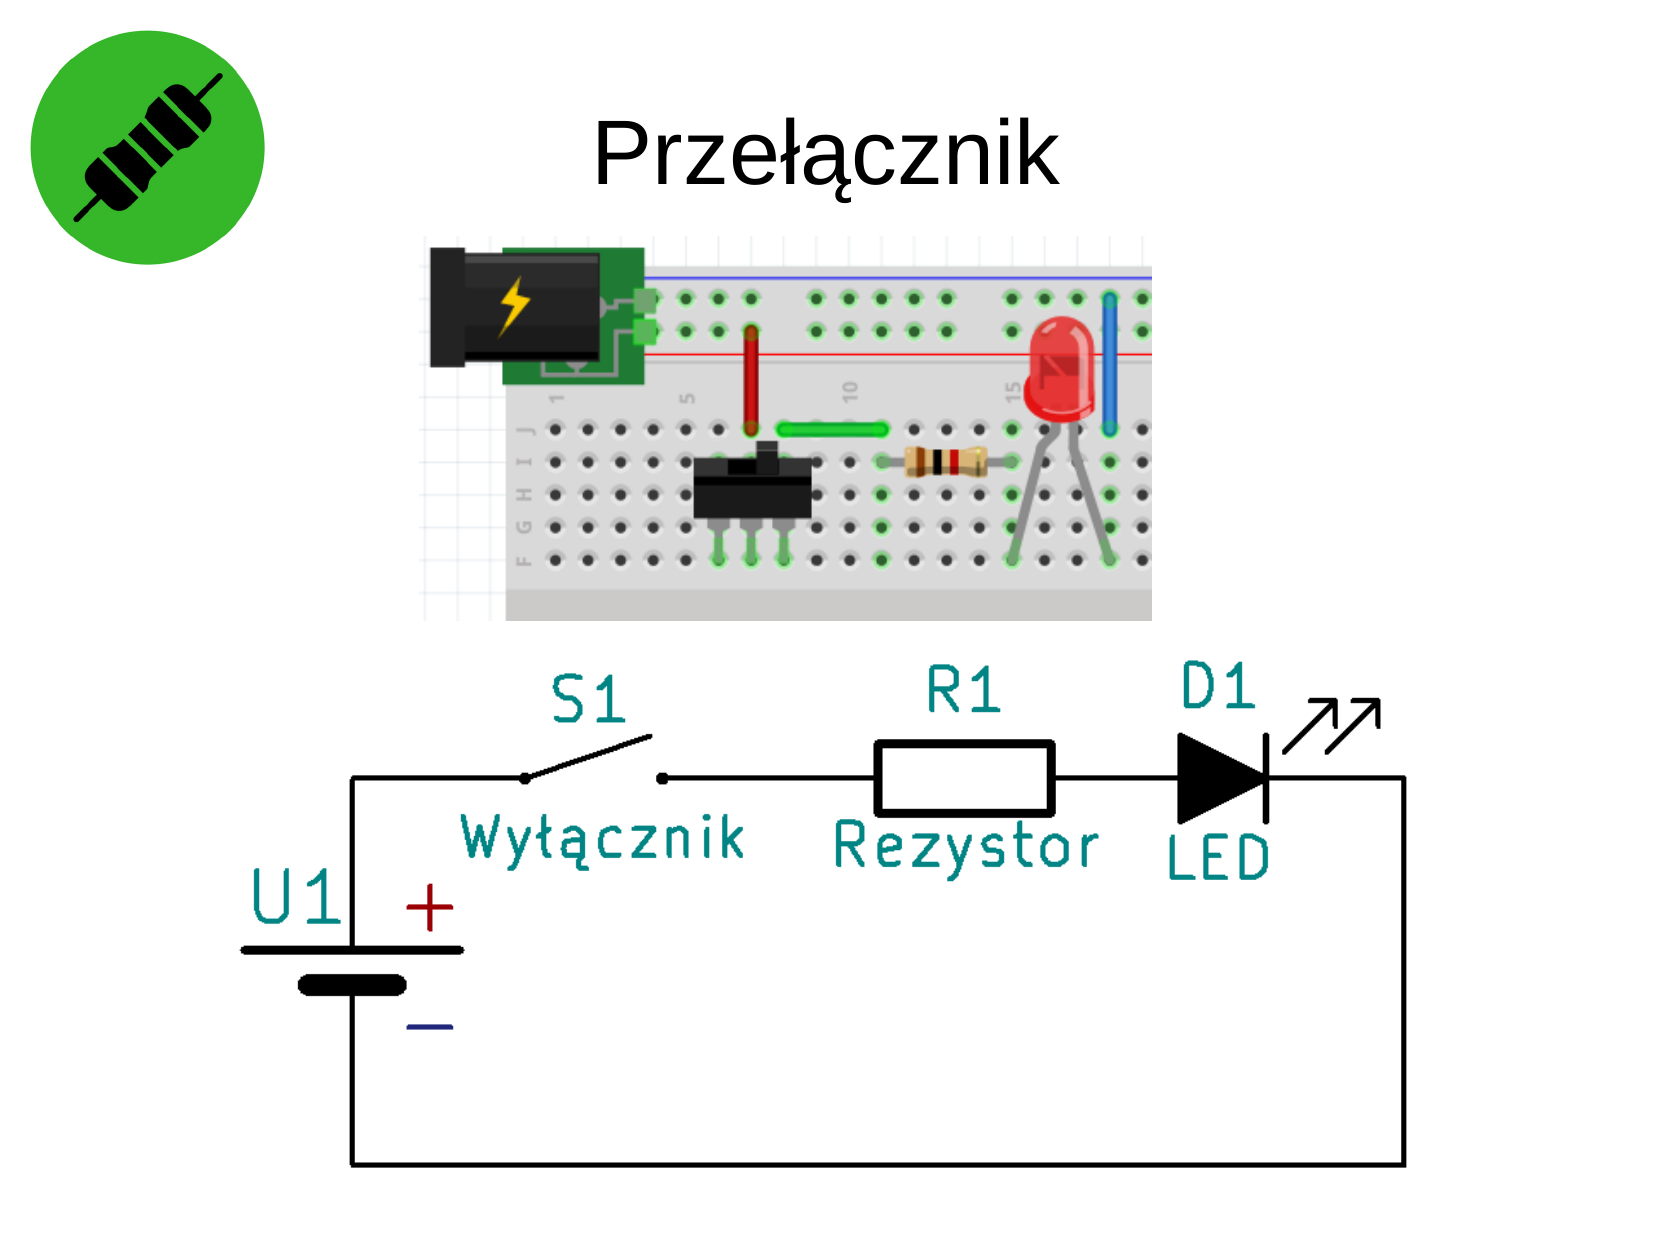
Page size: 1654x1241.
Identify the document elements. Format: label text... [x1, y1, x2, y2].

picture [29, 29, 266, 266]
picture [419, 236, 1152, 621]
title Przełącznik [266, 49, 1571, 257]
picture [236, 649, 1422, 1182]
